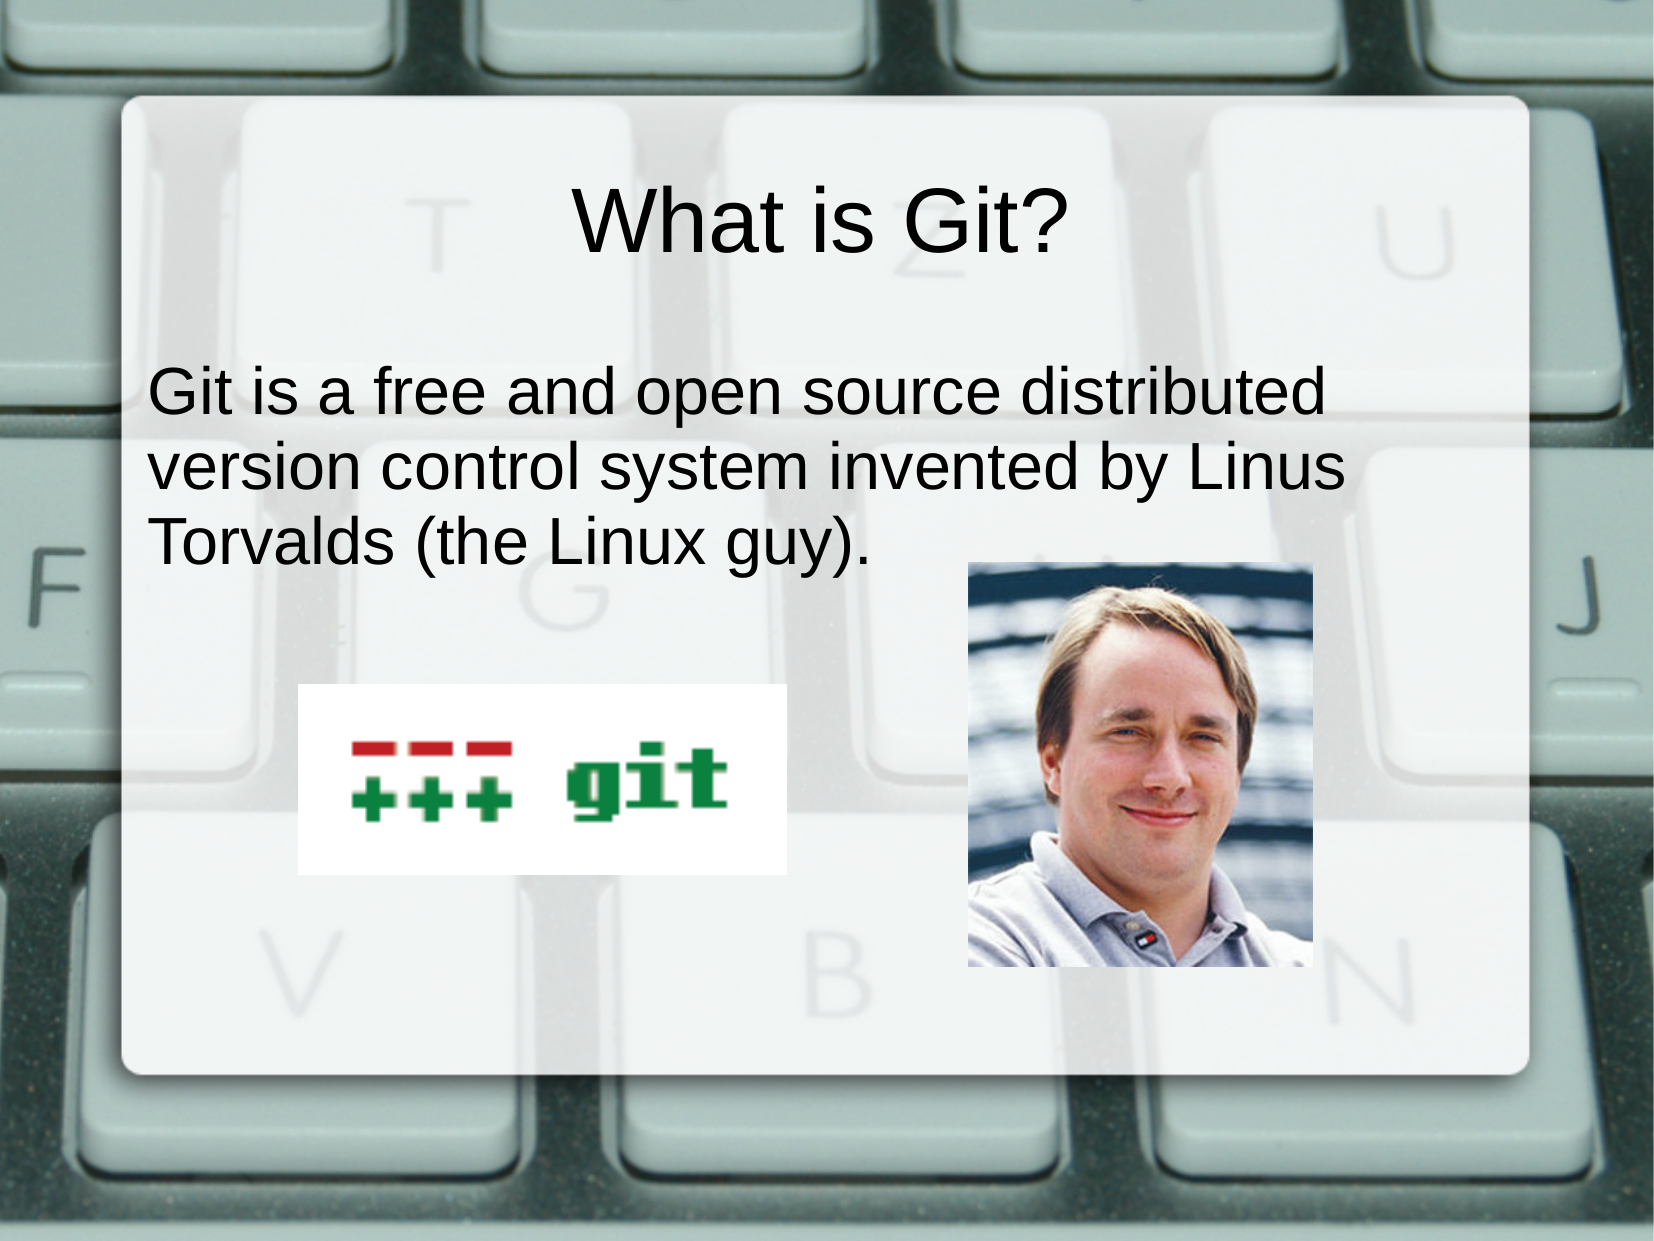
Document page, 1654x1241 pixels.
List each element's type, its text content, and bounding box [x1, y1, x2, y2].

title What is Git? [135, 117, 1506, 325]
picture [0, 0, 1654, 1241]
subtitle Git is a free and open source distributed version control system invented by Linus Torvalds (the Linux guy). [147, 354, 1506, 676]
